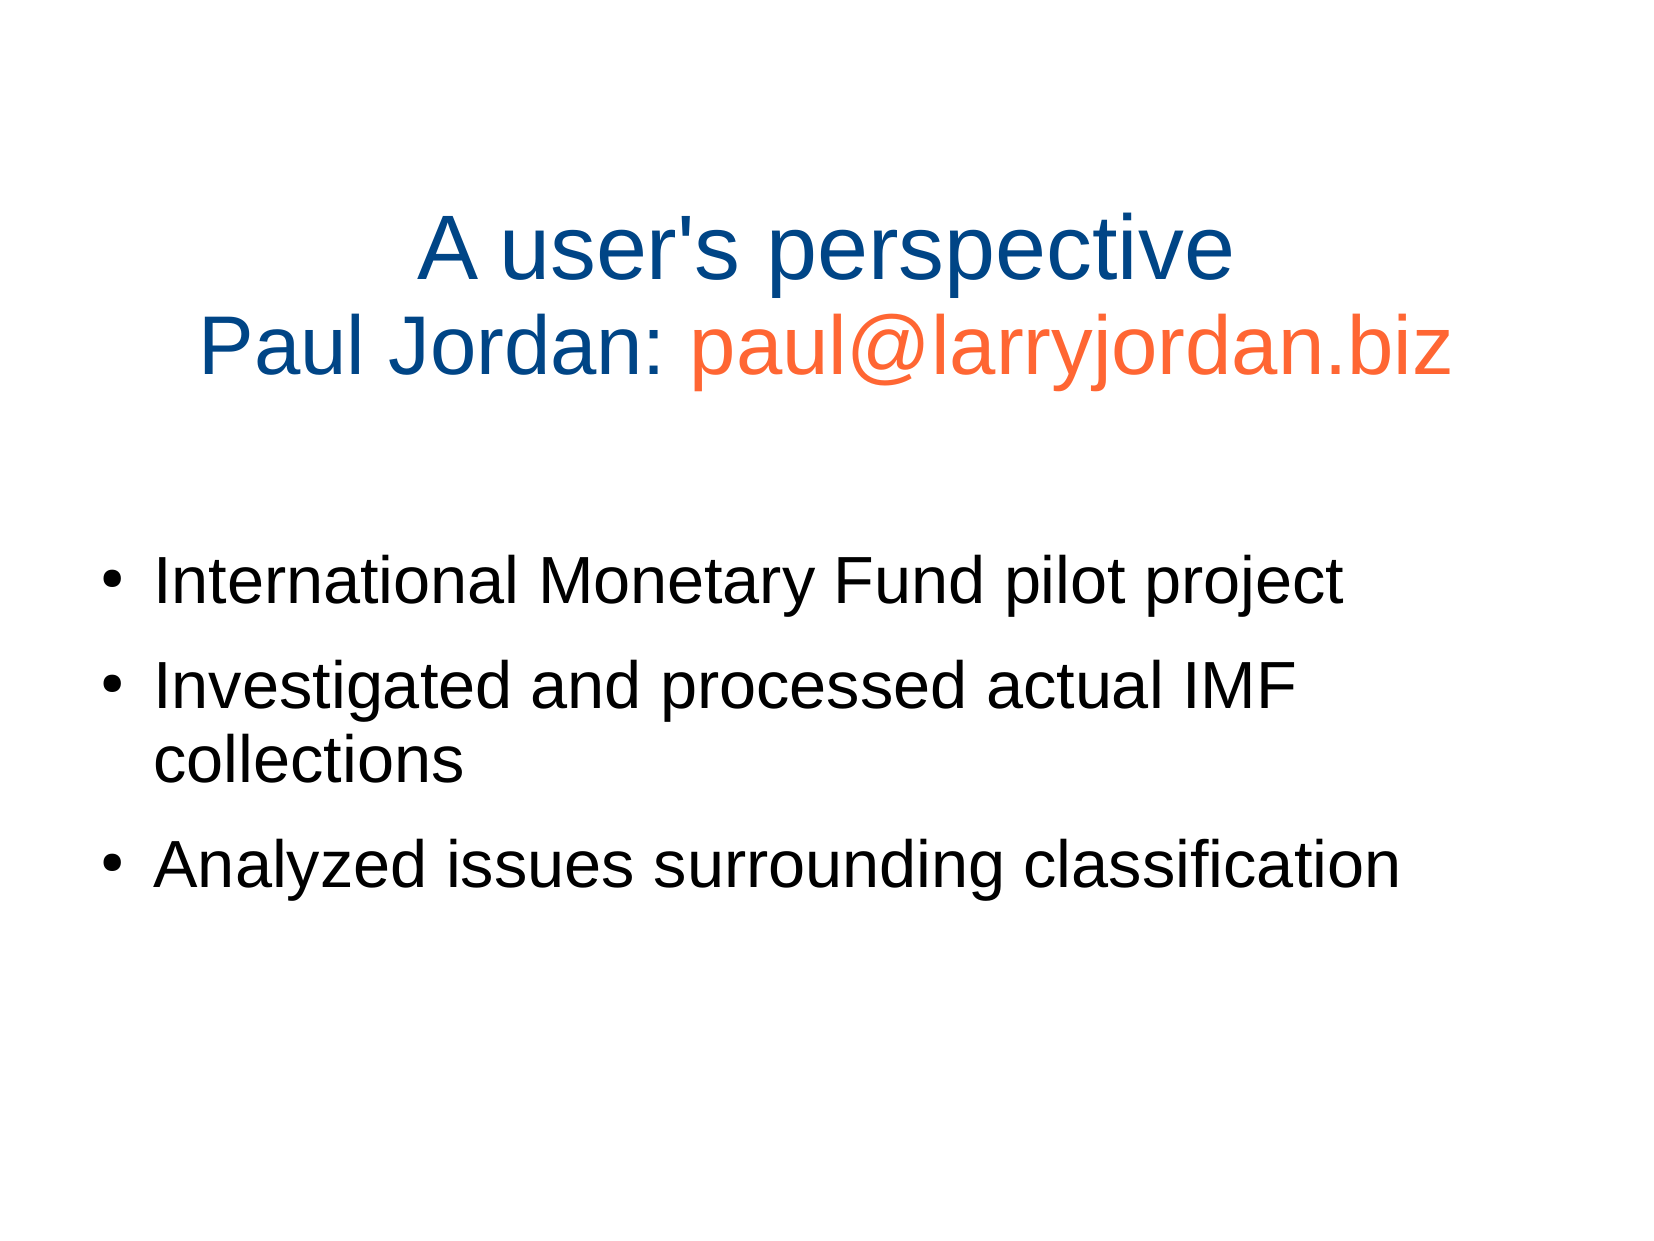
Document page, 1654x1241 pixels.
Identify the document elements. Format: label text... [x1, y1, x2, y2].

title A user's perspective Paul Jordan: paul@larryjordan.biz [82, 191, 1571, 399]
list International Monetary Fund pilot project Investigated and processed actual IMF collections Analyzed issues surrounding classification [82, 543, 1571, 1104]
